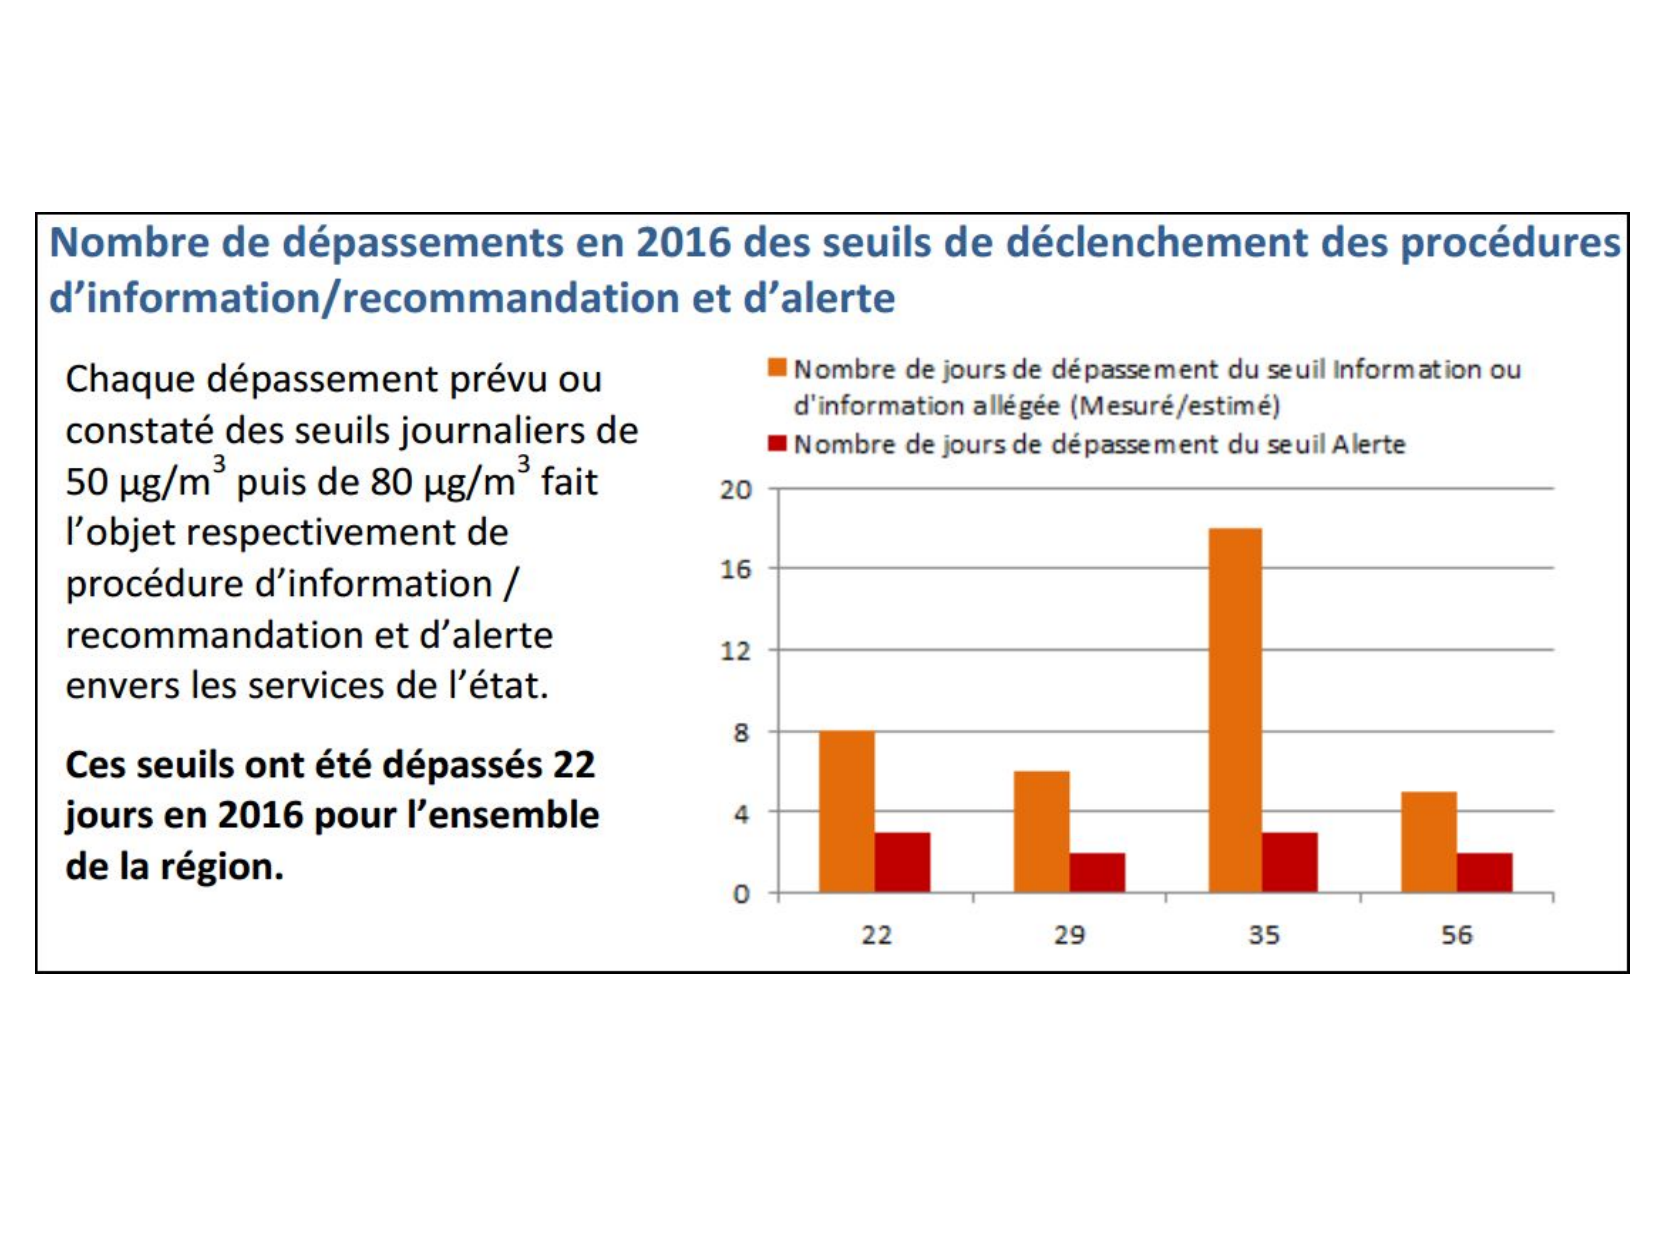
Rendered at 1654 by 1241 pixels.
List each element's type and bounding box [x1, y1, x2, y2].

picture [35, 212, 1630, 974]
